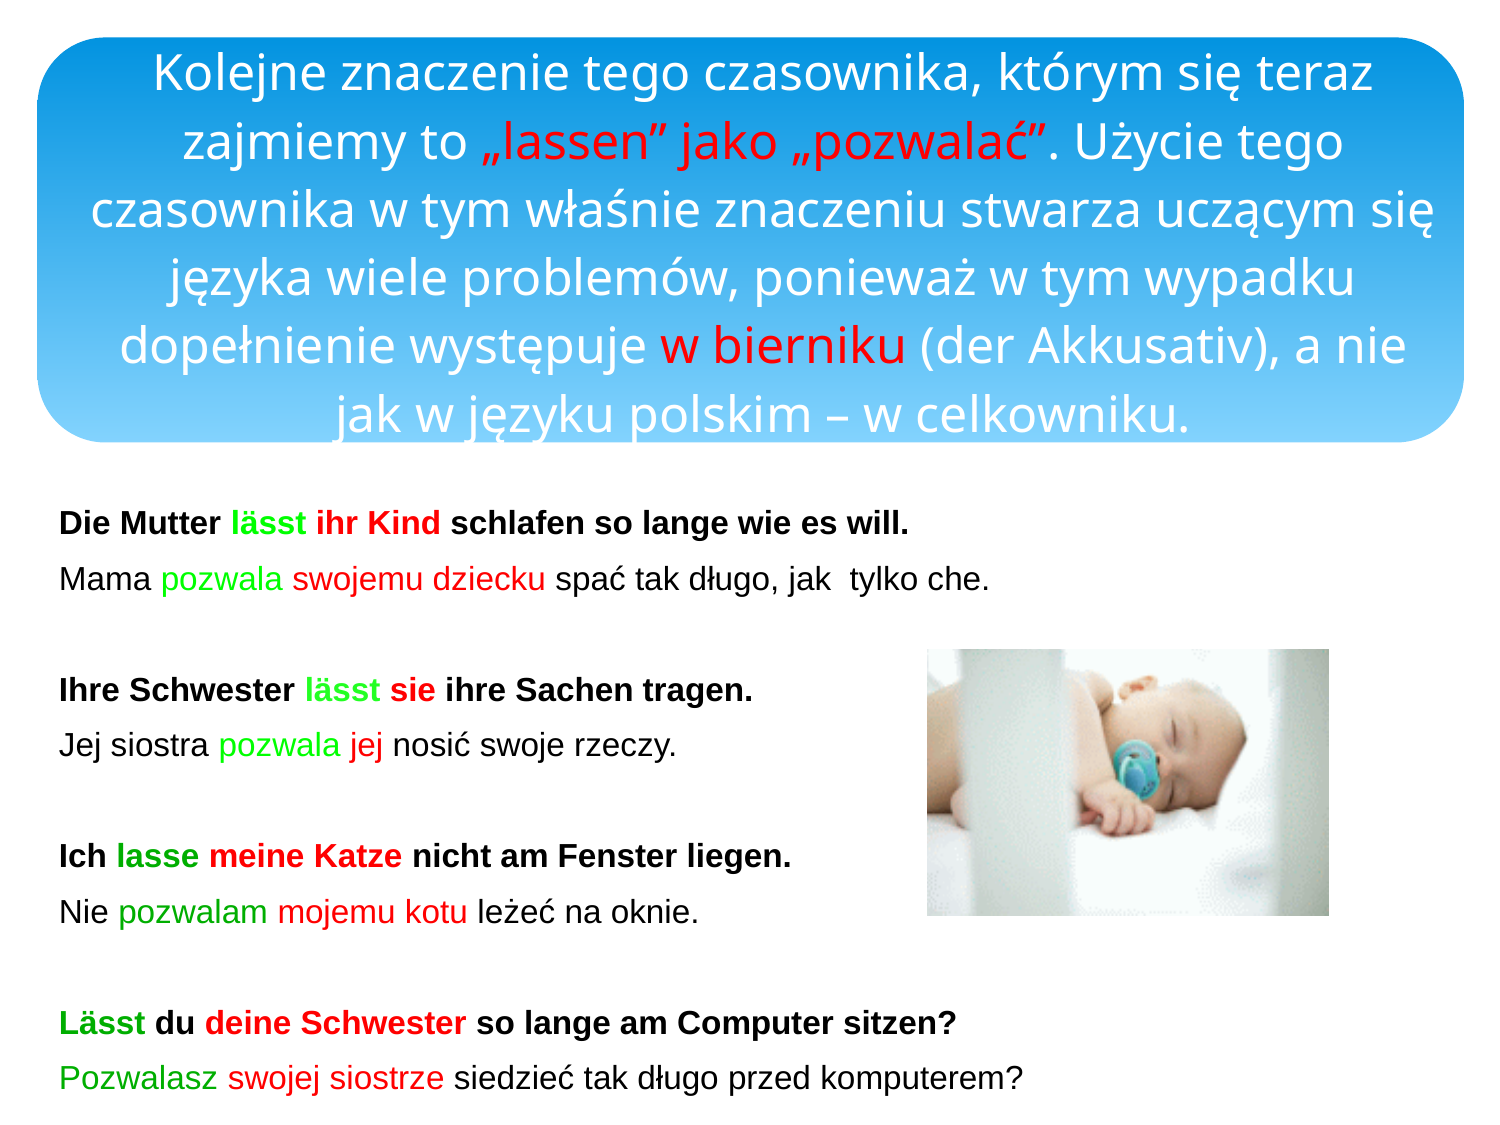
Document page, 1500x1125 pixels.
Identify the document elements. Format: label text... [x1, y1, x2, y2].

title Kolejne znaczenie tego czasownika, którym się teraz zajmiemy to „lassen” jako „pozwalać”. Użycie tego czasownika w tym właśnie znaczeniu stwarza uczącym się języka wiele problemów, ponieważ w tym wypadku dopełnienie występuje w bierniku (der Akkusativ), a nie jak w języku polskim – w celkowniku. [88, 59, 1439, 426]
subtitle Die Mutter lässt ihr Kind schlafen so lange wie es will. Mama pozwala swojemu dziecku spać tak długo, jak tylko che. Ihre Schwester lässt sie ihre Sachen tragen. Jej siostra pozwala jej nosić swoje rzeczy. Ich lasse meine Katze nicht am Fenster liegen. Nie pozwalam mojemu kotu leżeć na oknie. Lässt du deine Schwester so lange am Computer sitzen? Pozwalasz swojej siostrze siedzieć tak długo przed komputerem? [59, 490, 1275, 1093]
picture [927, 649, 1329, 916]
